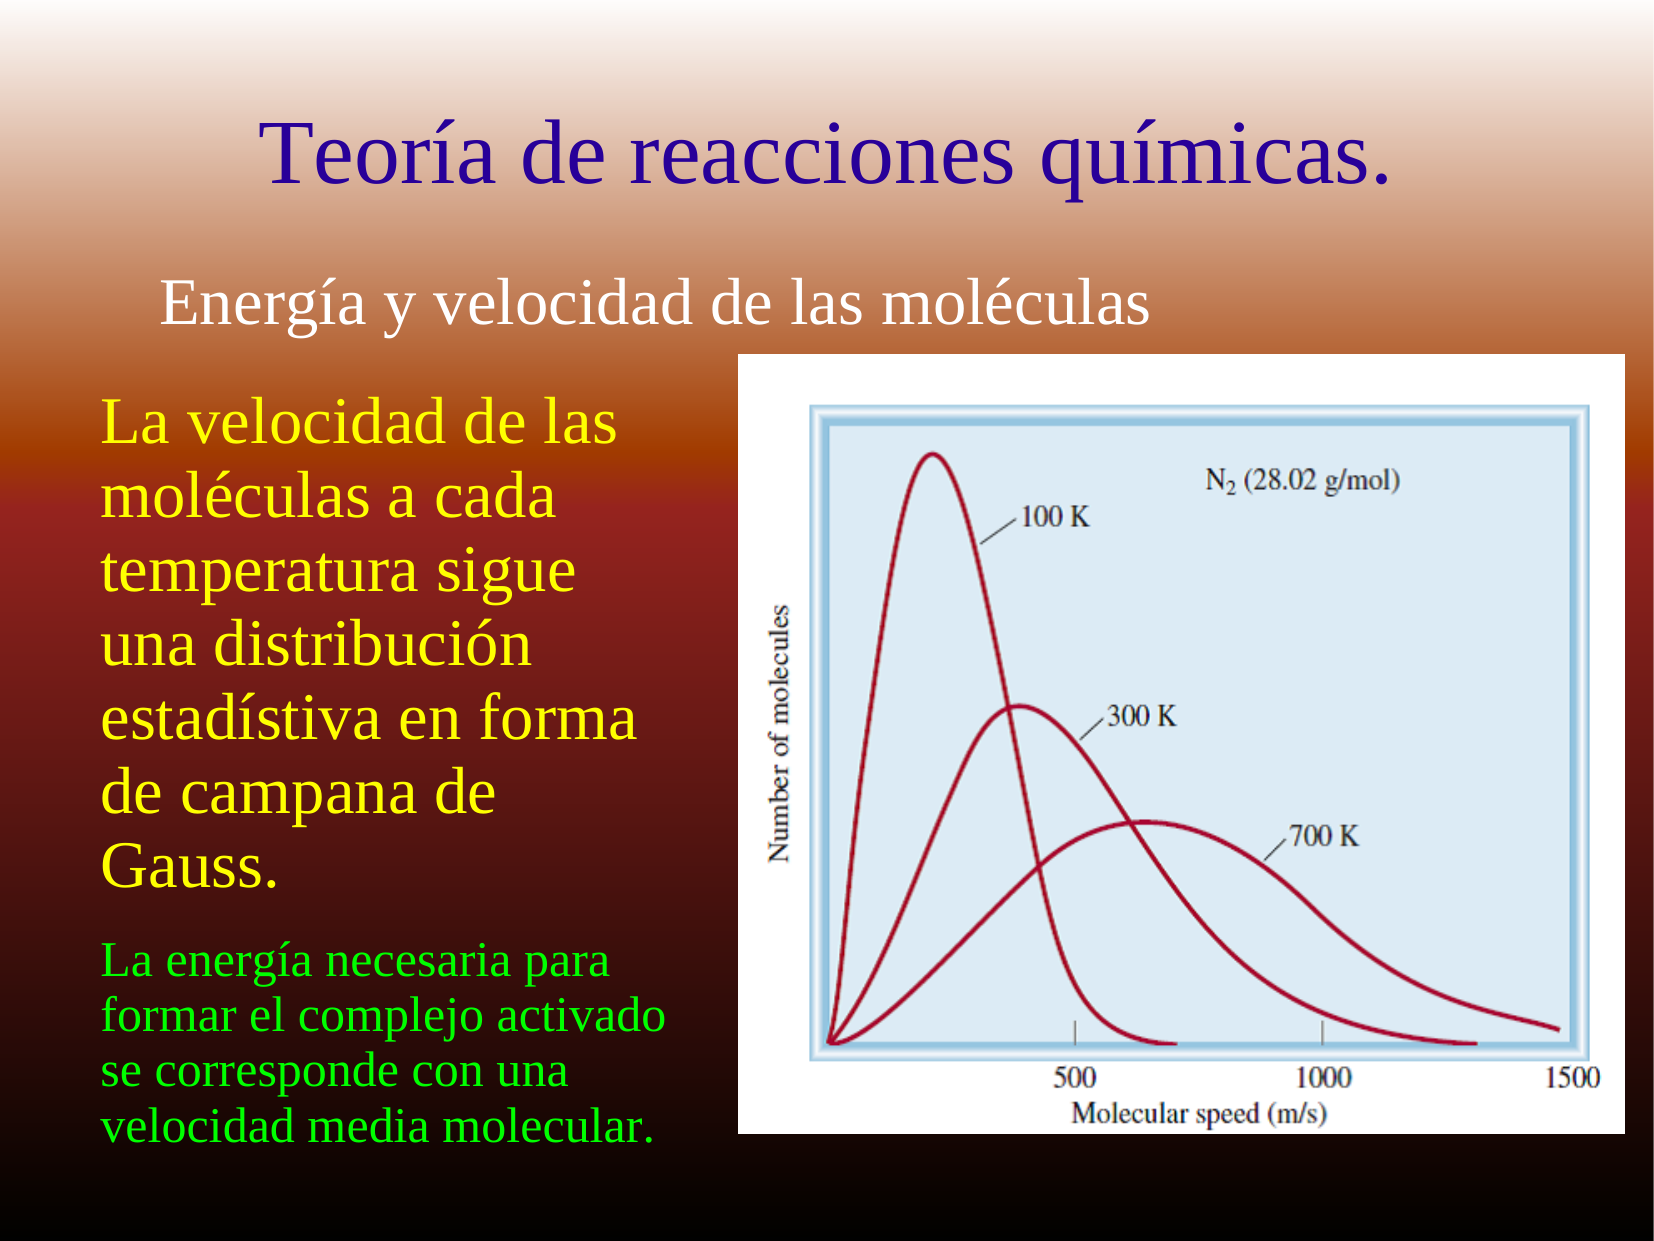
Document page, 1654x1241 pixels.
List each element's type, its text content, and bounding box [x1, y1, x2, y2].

list La velocidad de las moléculas a cada temperatura sigue una distribución estadístiva en forma de campana de Gauss. La energía necesaria para formar el complejo activado se corresponde con una velocidad media molecular. [29, 383, 680, 1157]
picture [0, 0, 1654, 1241]
title Teoría de reacciones químicas. [82, 49, 1571, 257]
text_box Energía y velocidad de las moléculas [88, 265, 1554, 414]
